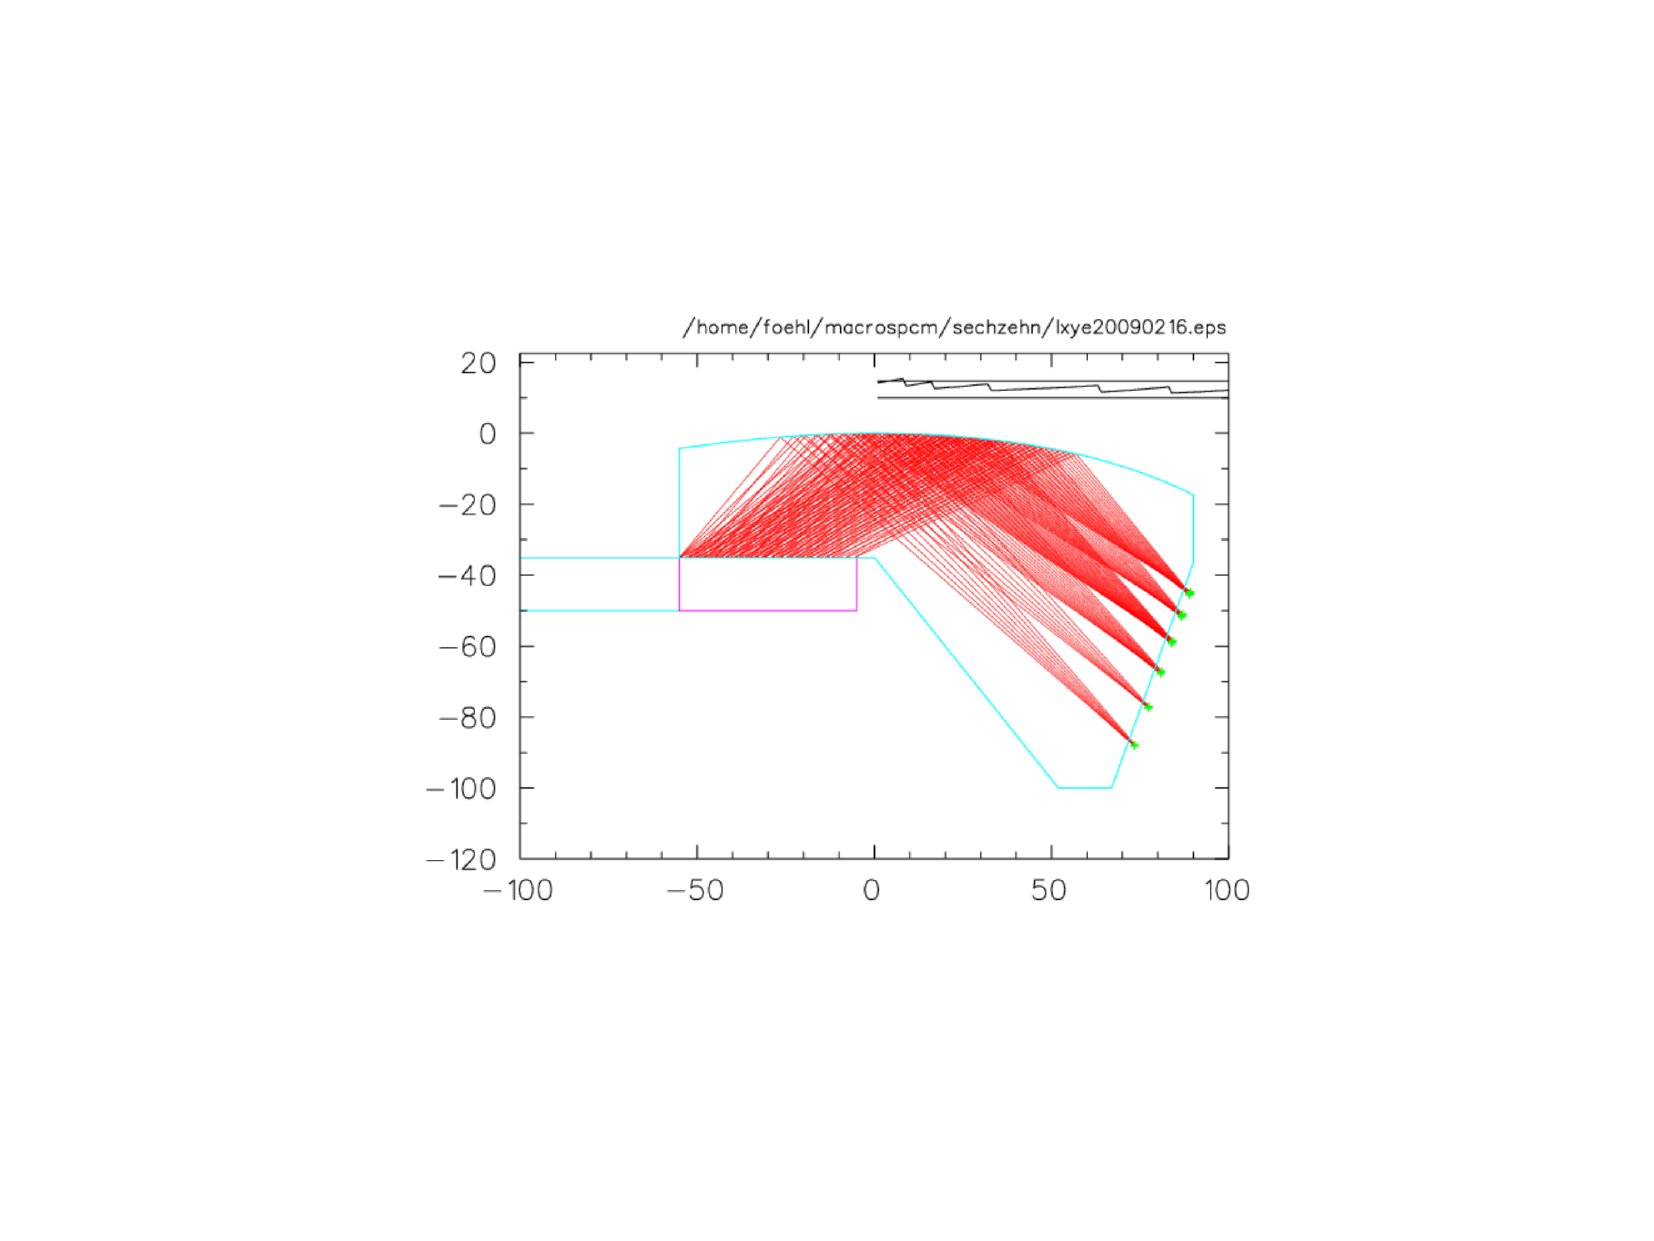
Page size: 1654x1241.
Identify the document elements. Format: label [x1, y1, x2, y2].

picture [388, 286, 1271, 958]
